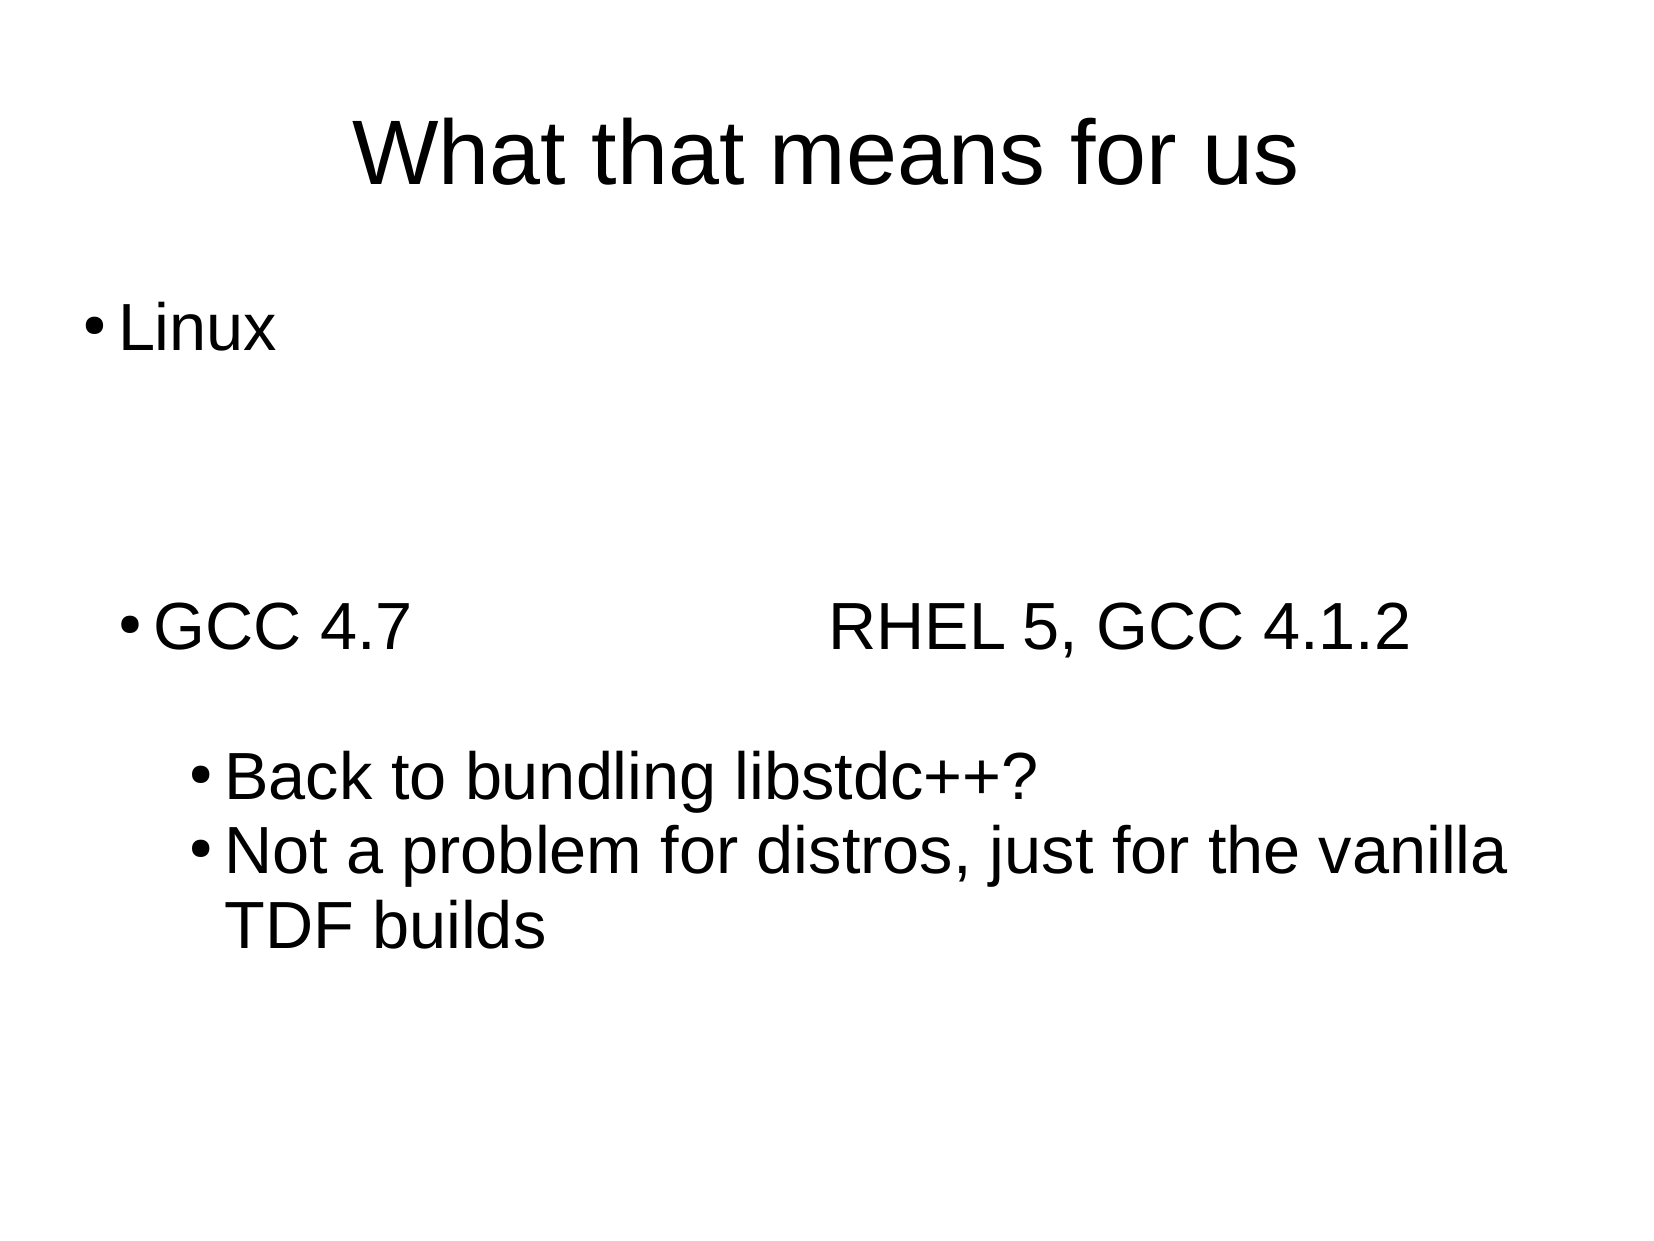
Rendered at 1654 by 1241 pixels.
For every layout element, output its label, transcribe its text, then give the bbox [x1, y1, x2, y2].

title What that means for us [82, 49, 1571, 257]
subtitle Linux GCC 4.7 RHEL 5, GCC 4.1.2 Back to bundling libstdc++? Not a problem for distros, just for the vanilla TDF builds [82, 290, 1571, 1010]
